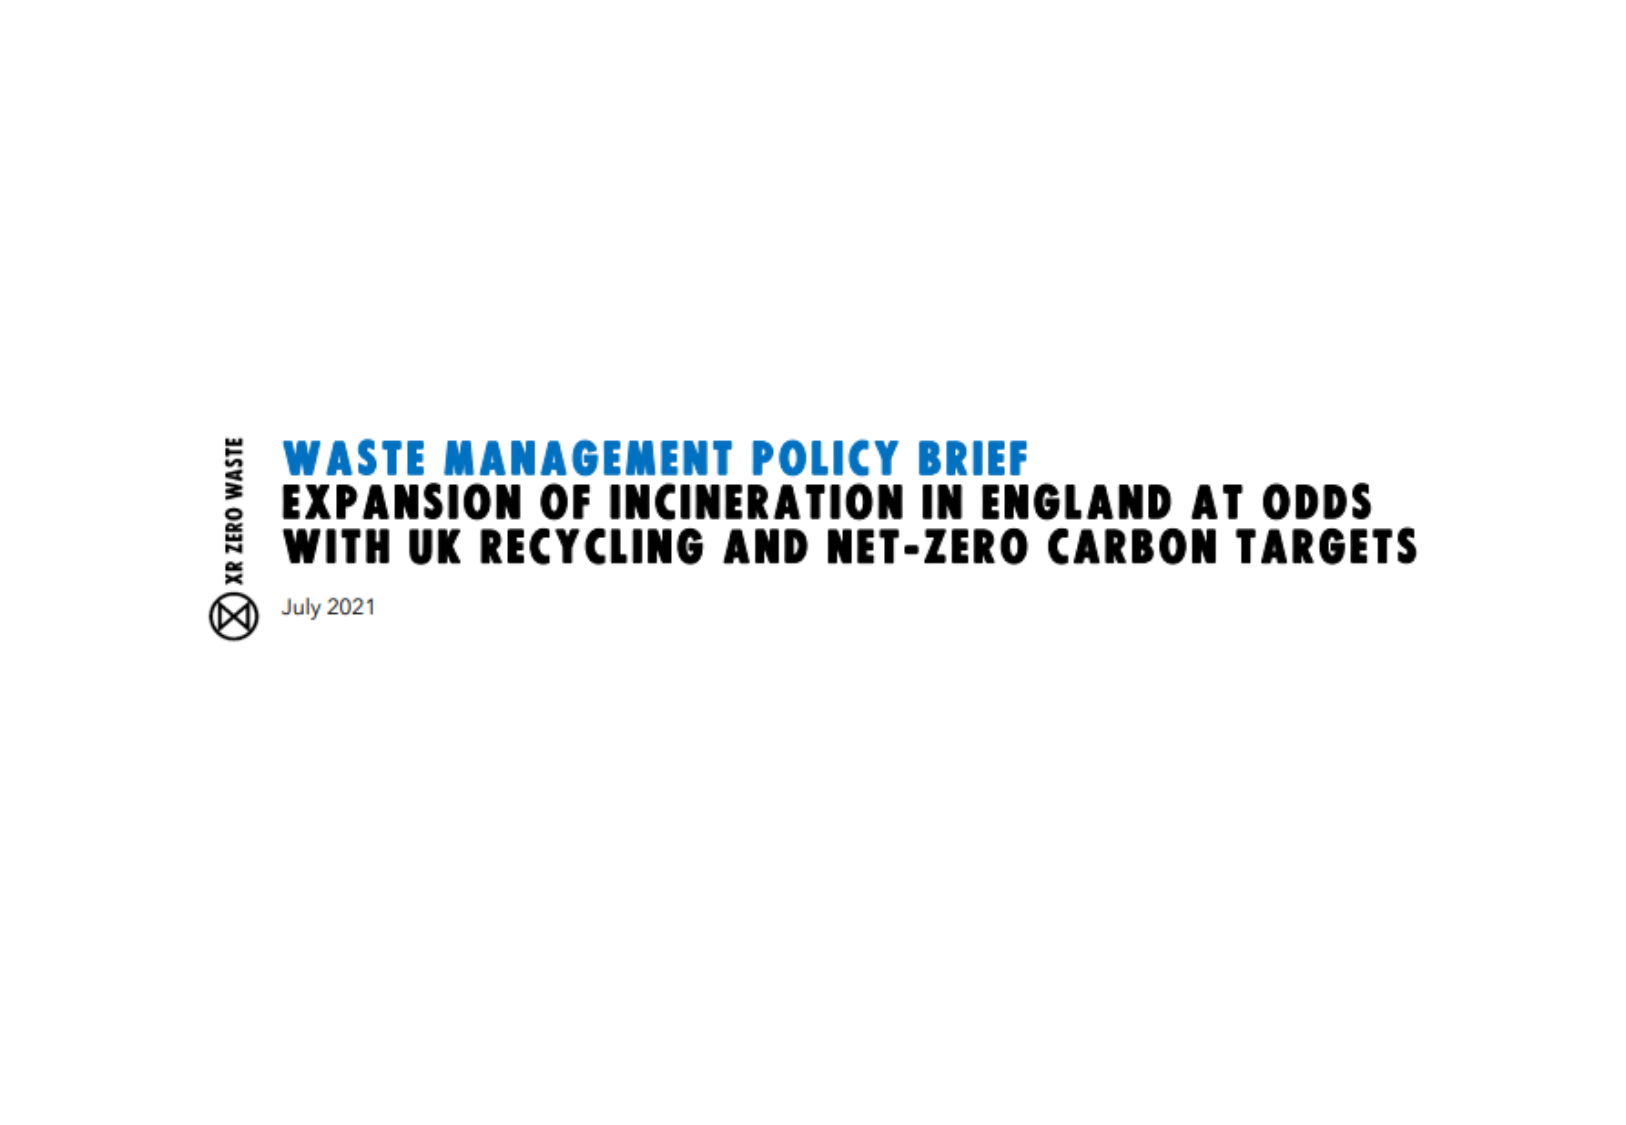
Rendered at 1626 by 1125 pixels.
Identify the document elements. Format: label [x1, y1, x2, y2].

picture [173, 399, 1482, 666]
